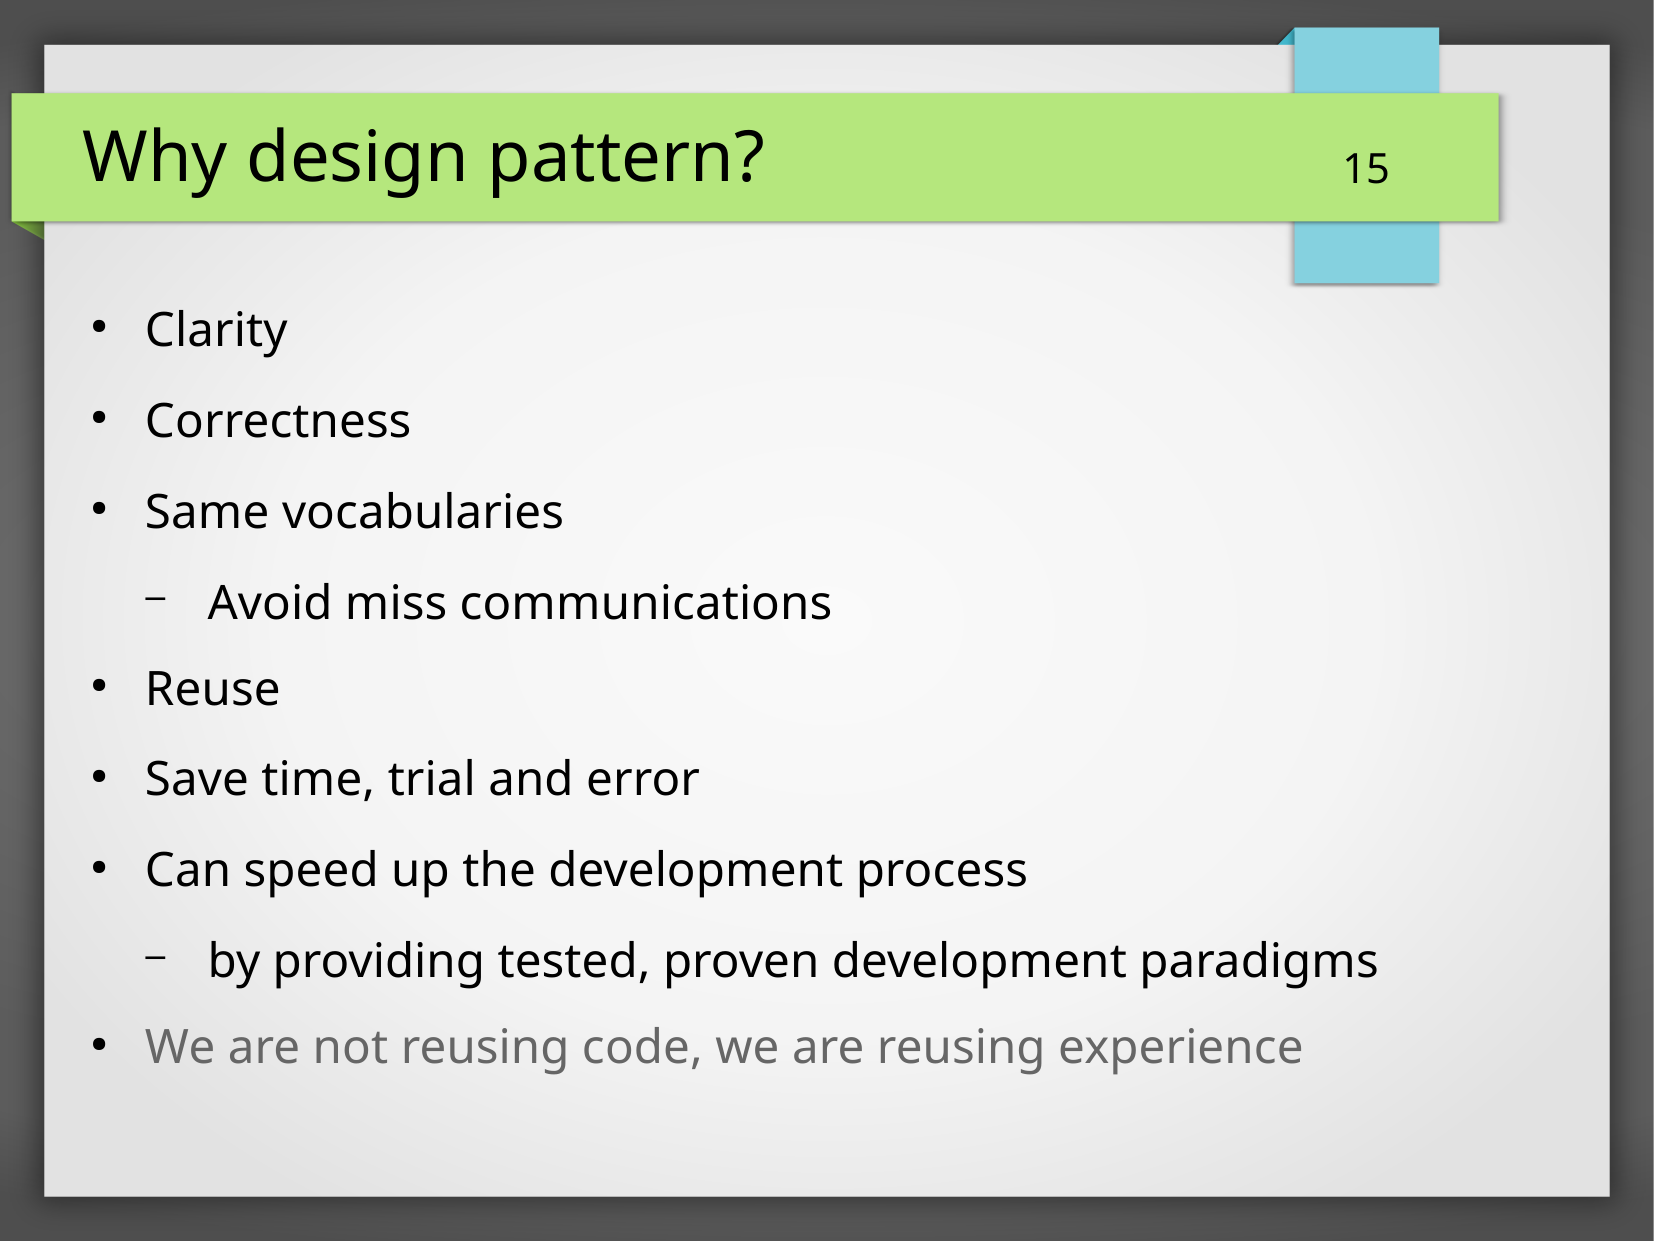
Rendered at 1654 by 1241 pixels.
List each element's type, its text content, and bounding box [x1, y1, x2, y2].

list Clarity Correctness Same vocabularies Avoid miss communications Reuse Save time, trial and error Can speed up the development process by providing tested, proven development paradigms We are not reusing code, we are reusing experience [82, 295, 1571, 1081]
title Why design pattern? [82, 94, 1264, 213]
picture [0, 0, 1654, 1241]
text_box <number> [1254, 131, 1479, 207]
